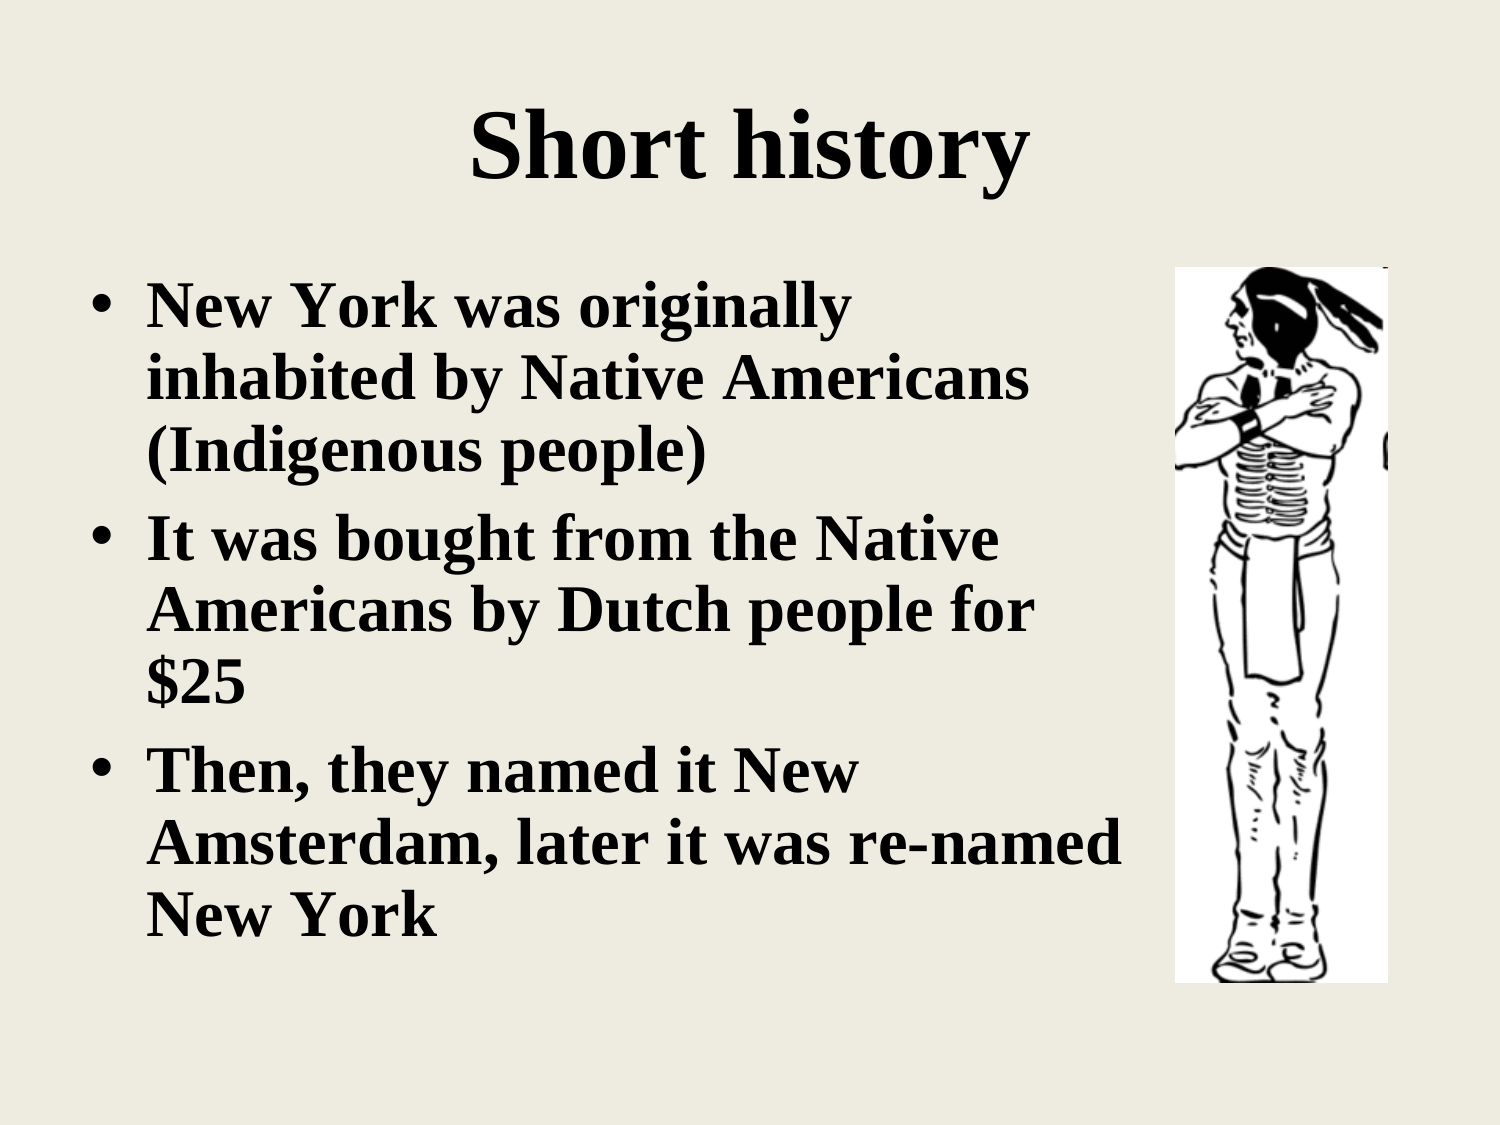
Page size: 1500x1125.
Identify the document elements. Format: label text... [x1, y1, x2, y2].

text_box [1175, 267, 1388, 983]
title Short history [75, 45, 1426, 233]
list New York was originally inhabited by Native Americans (Indigenous people) It was bought from the Native Americans by Dutch people for $25 Then, they named it New Amsterdam, later it was re-named New York [75, 262, 1152, 1047]
